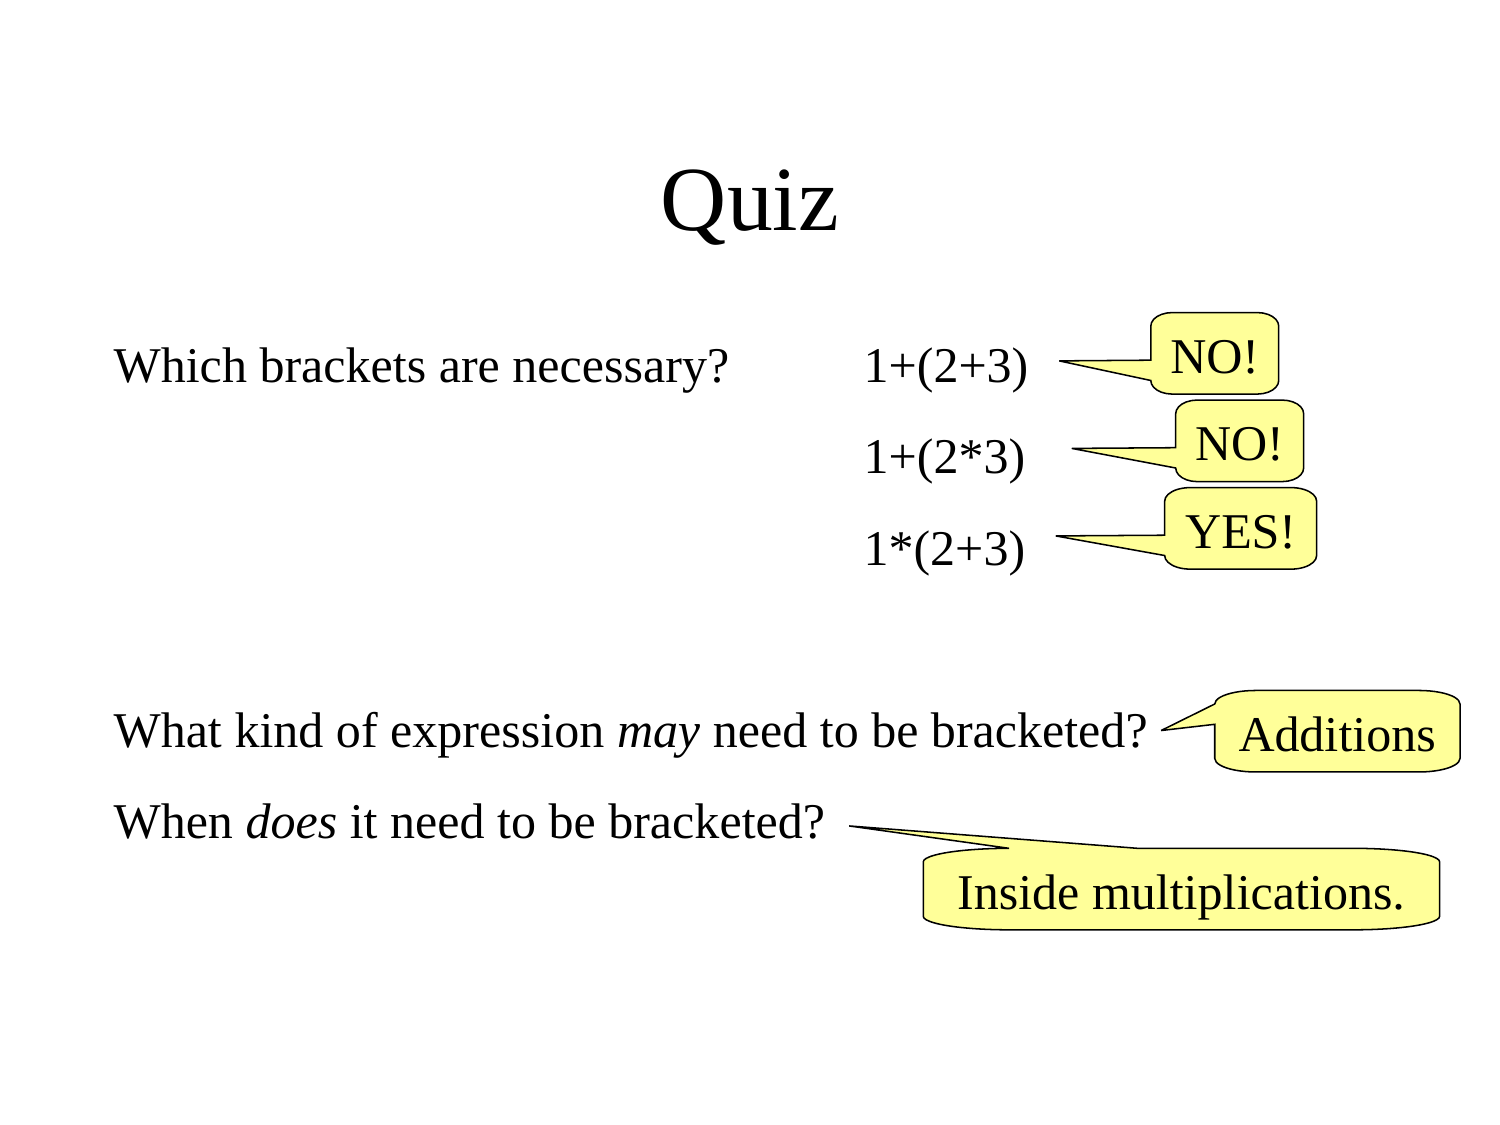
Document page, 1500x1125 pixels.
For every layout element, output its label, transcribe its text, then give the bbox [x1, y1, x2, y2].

text_box Which brackets are necessary? 1+(2+3) 1+(2*3) 1*(2+3) What kind of expression may need to be bracketed? When does it need to be bracketed? [98, 324, 1164, 857]
title Quiz [112, 99, 1388, 288]
text_box Additions [1161, 690, 1461, 772]
text_box Inside multiplications. [849, 825, 1440, 930]
text_box YES! [1055, 487, 1317, 570]
text_box NO! [1071, 400, 1304, 482]
text_box NO! [1059, 312, 1279, 395]
